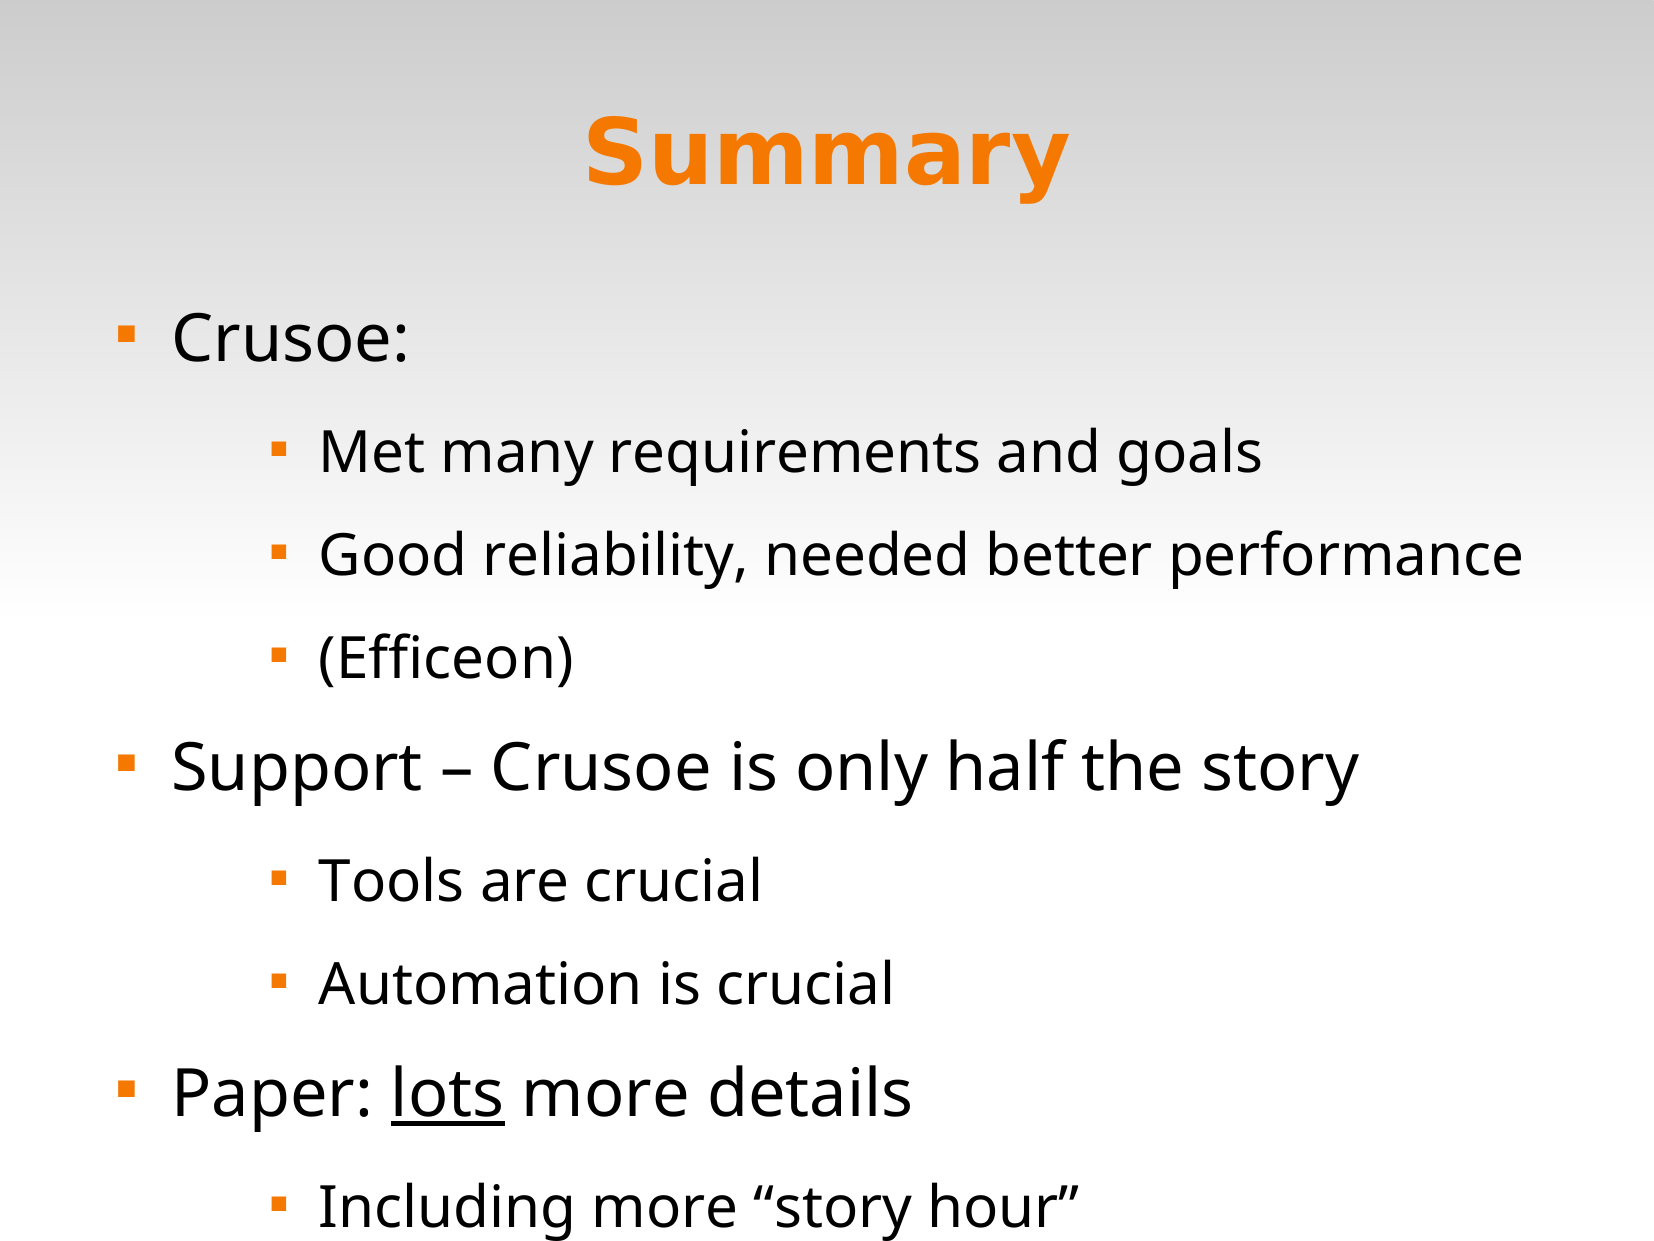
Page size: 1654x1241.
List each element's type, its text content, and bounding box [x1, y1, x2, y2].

title Summary [82, 56, 1571, 250]
list Crusoe: Met many requirements and goals Good reliability, needed better performance (Efficeon) Support – Crusoe is only half the story Tools are crucial Automation is crucial Paper: lots more details Including more “story hour” [82, 290, 1571, 1157]
